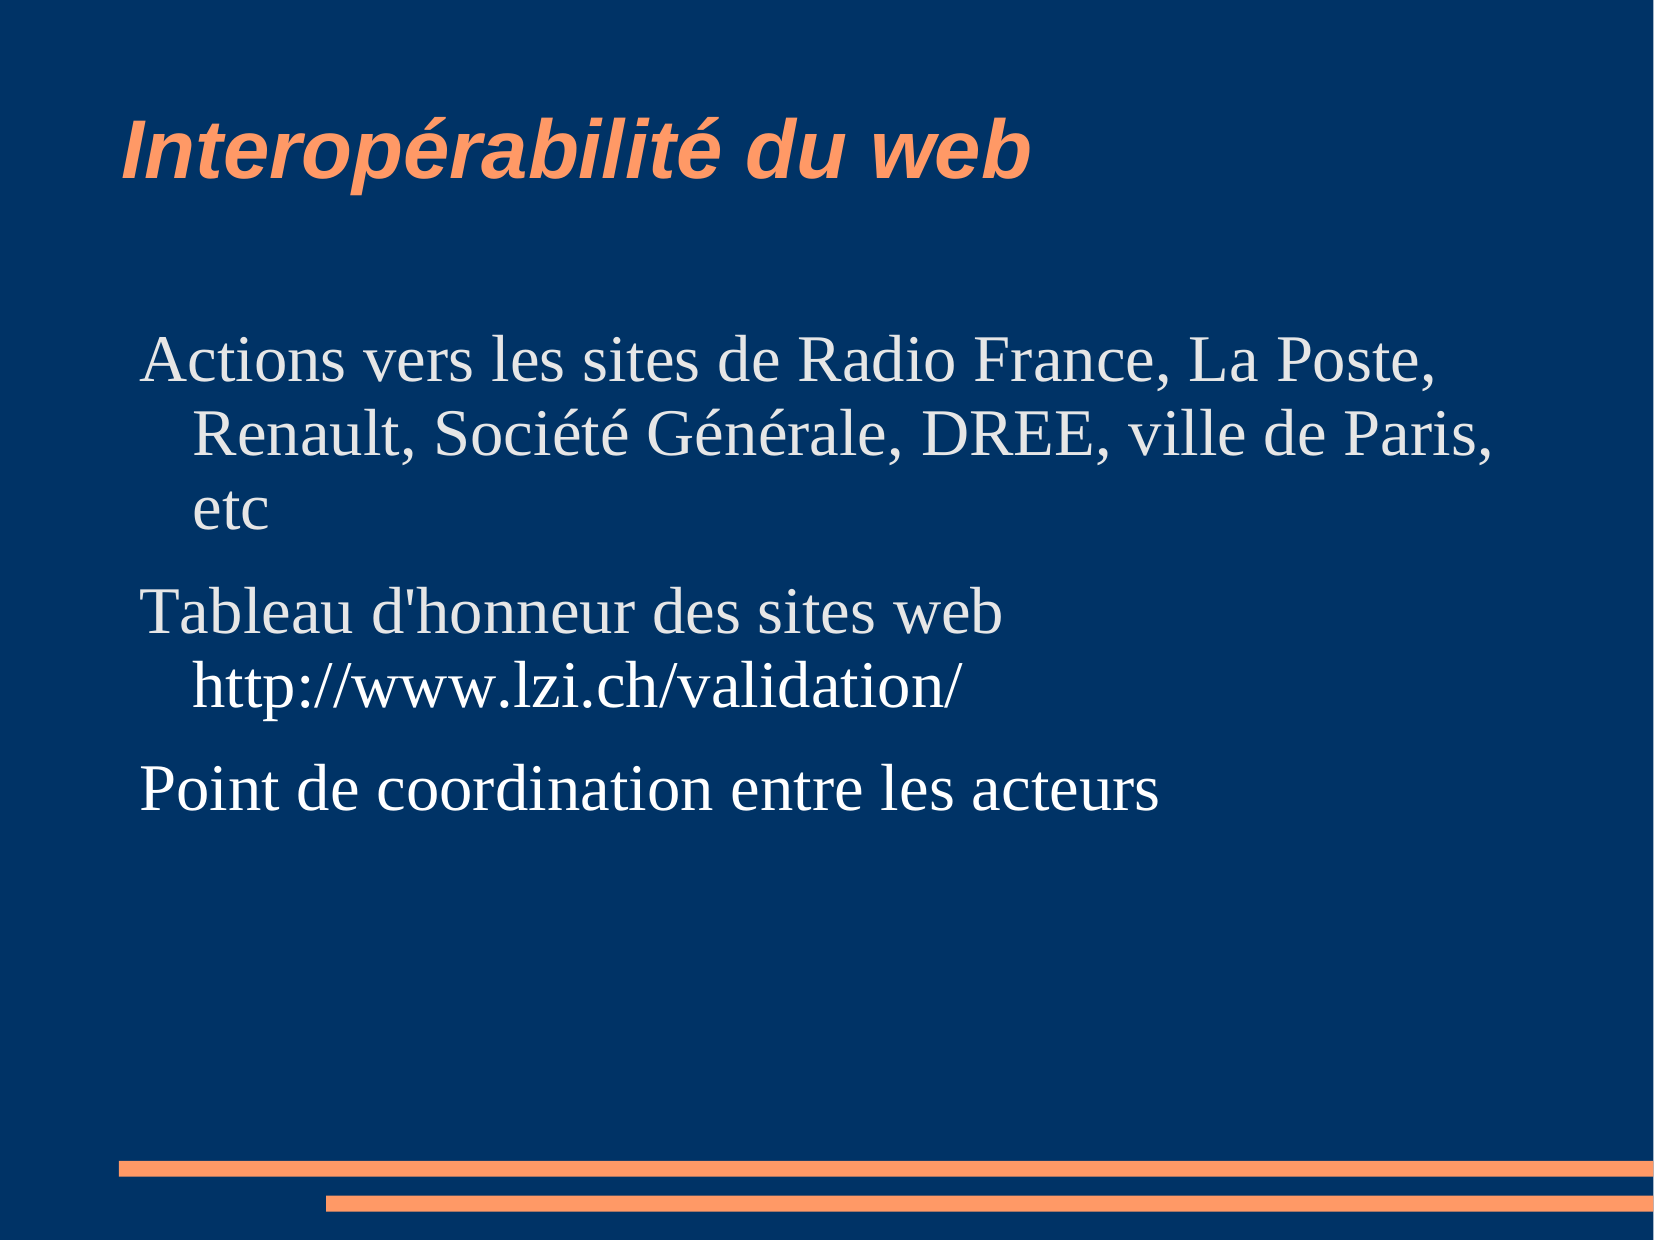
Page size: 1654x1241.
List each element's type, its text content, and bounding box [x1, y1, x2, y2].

title Interopérabilité du web [121, 46, 1534, 254]
list Actions vers les sites de Radio France, La Poste, Renault, Société Générale, DREE, ville de Paris, etc Tableau d'honneur des sites web http://www.lzi.ch/validation/ Point de coordination entre les acteurs [121, 322, 1561, 1132]
